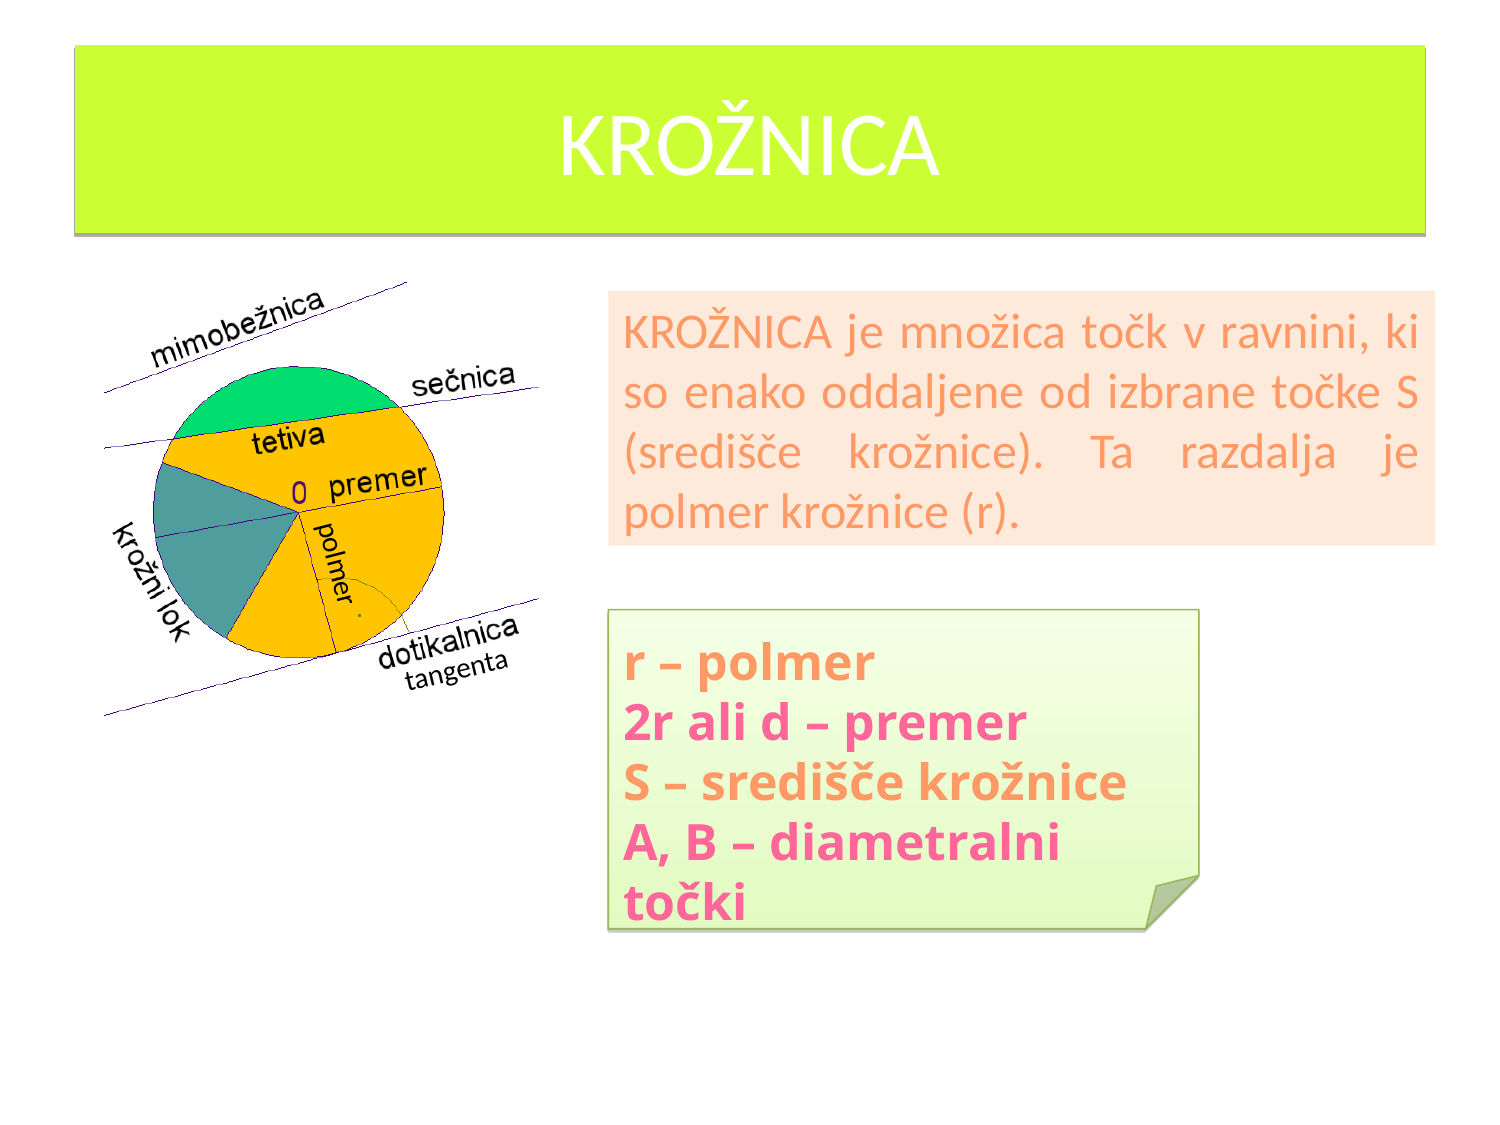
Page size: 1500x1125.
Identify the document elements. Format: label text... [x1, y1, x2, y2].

title KROŽNICA [75, 45, 1425, 233]
text_box KROŽNICA je množica točk v ravnini, ki so enako oddaljene od izbrane točke S (središče krožnice). Ta razdalja je polmer krožnice (r). [608, 290, 1436, 546]
picture [104, 282, 539, 717]
text_box [608, 609, 1199, 622]
text_box tangenta [384, 628, 528, 708]
text_box polmer [301, 501, 379, 628]
text_box r – polmer 2r ali d – premer S – središče krožnice A, B – diametralni točki [608, 622, 1199, 1058]
